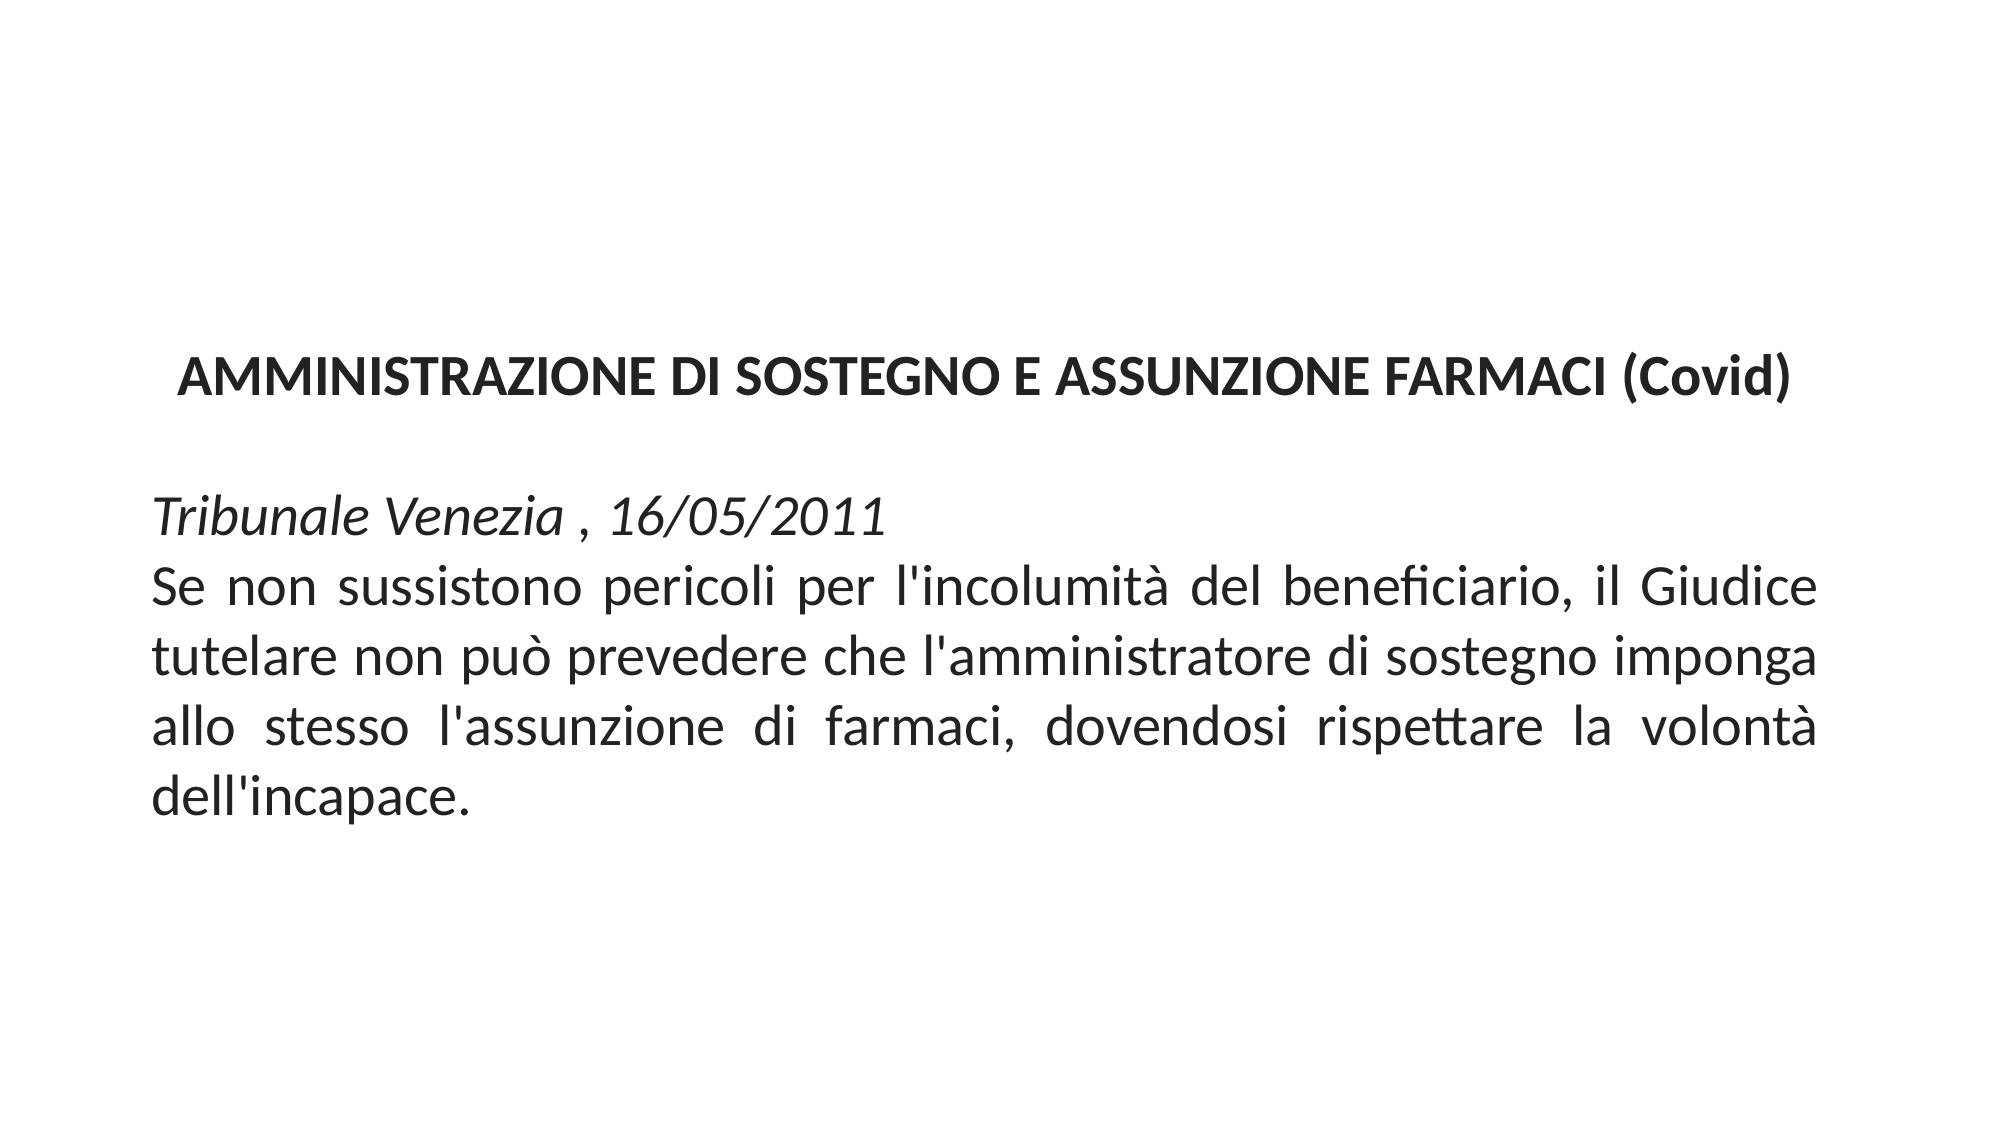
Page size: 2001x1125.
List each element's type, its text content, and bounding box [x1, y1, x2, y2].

text_box AMMINISTRAZIONE DI SOSTEGNO E ASSUNZIONE FARMACI (Covid) Tribunale Venezia , 16/05/2011 Se non sussistono pericoli per l'incolumità del beneficiario, il Giudice tutelare non può prevedere che l'amministratore di sostegno imponga allo stesso l'assunzione di farmaci, dovendosi rispettare la volontà dell'incapace. [136, 330, 1908, 835]
